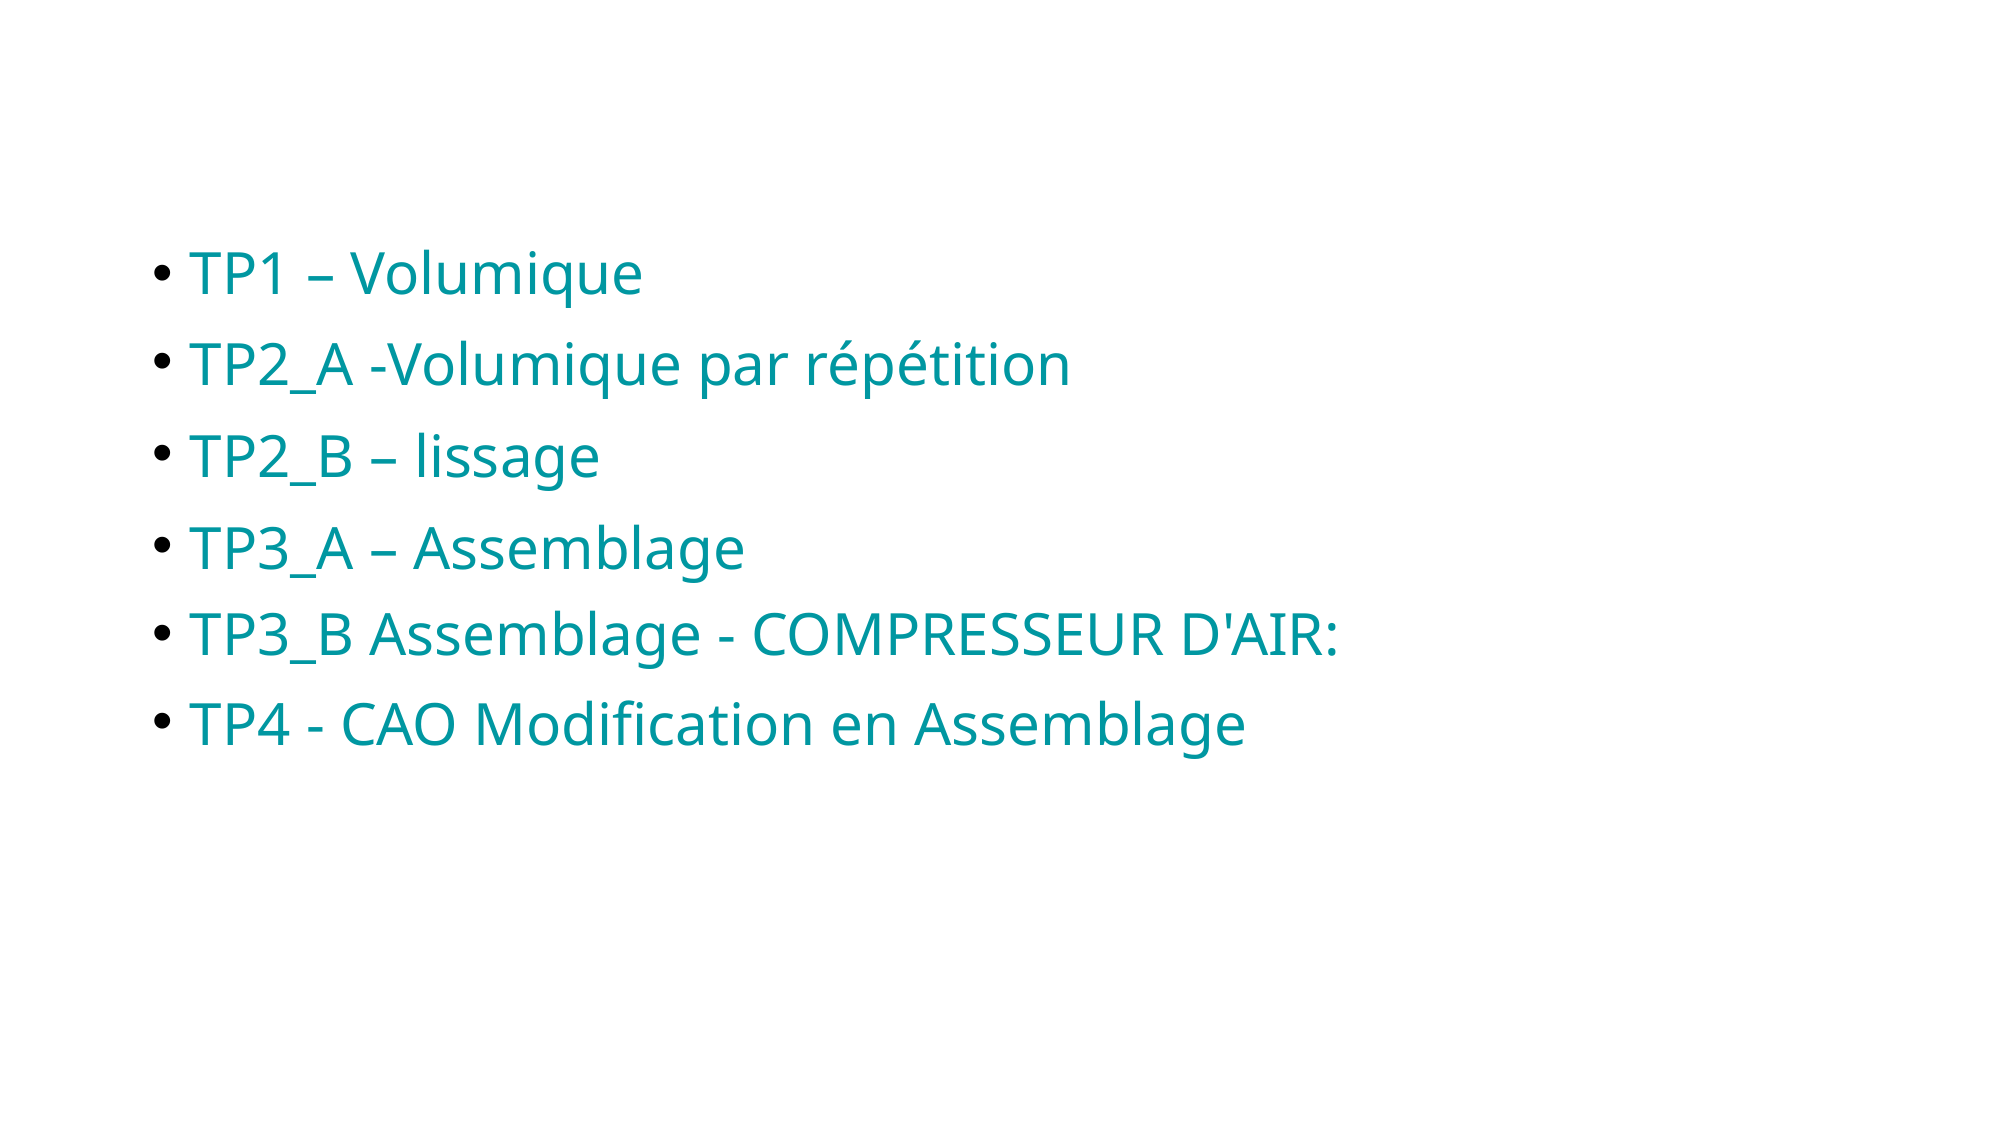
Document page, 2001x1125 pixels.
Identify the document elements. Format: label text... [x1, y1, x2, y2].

list TP1 – Volumique TP2_A - Volumique par répétition TP2_B – lissage TP3_A – Assemblage TP3_B Assemblage - COMPRESSEUR D'AIR: TP4 - CAO Modification en Assemblage [137, 237, 1863, 775]
